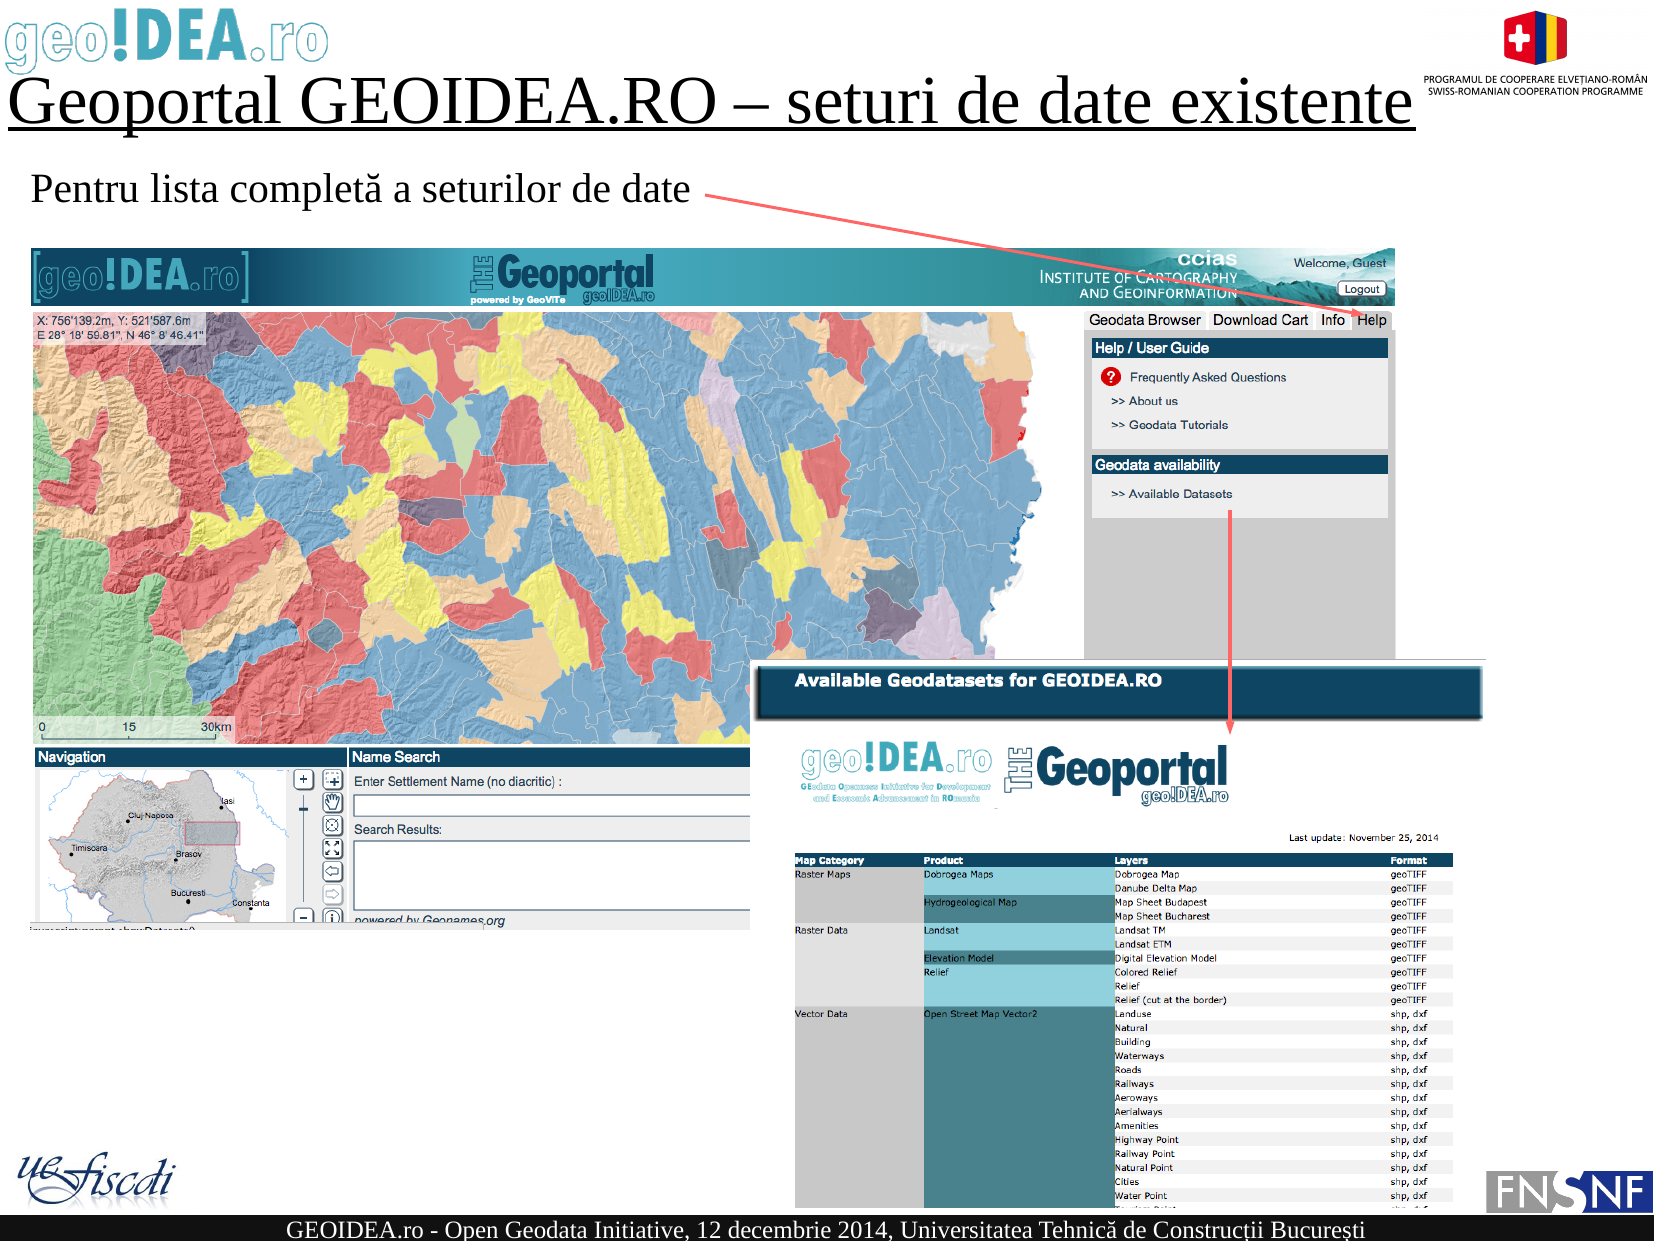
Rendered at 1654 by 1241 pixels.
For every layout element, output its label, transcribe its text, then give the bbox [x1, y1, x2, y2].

title Geoportal GEOIDEA.RO – seturi de date existente [7, 15, 1576, 186]
picture [0, 1139, 196, 1213]
picture [30, 244, 1654, 1215]
picture [1, 5, 331, 78]
picture [1420, 5, 1650, 99]
list Pentru lista completă a seturilor de date [30, 186, 1216, 240]
